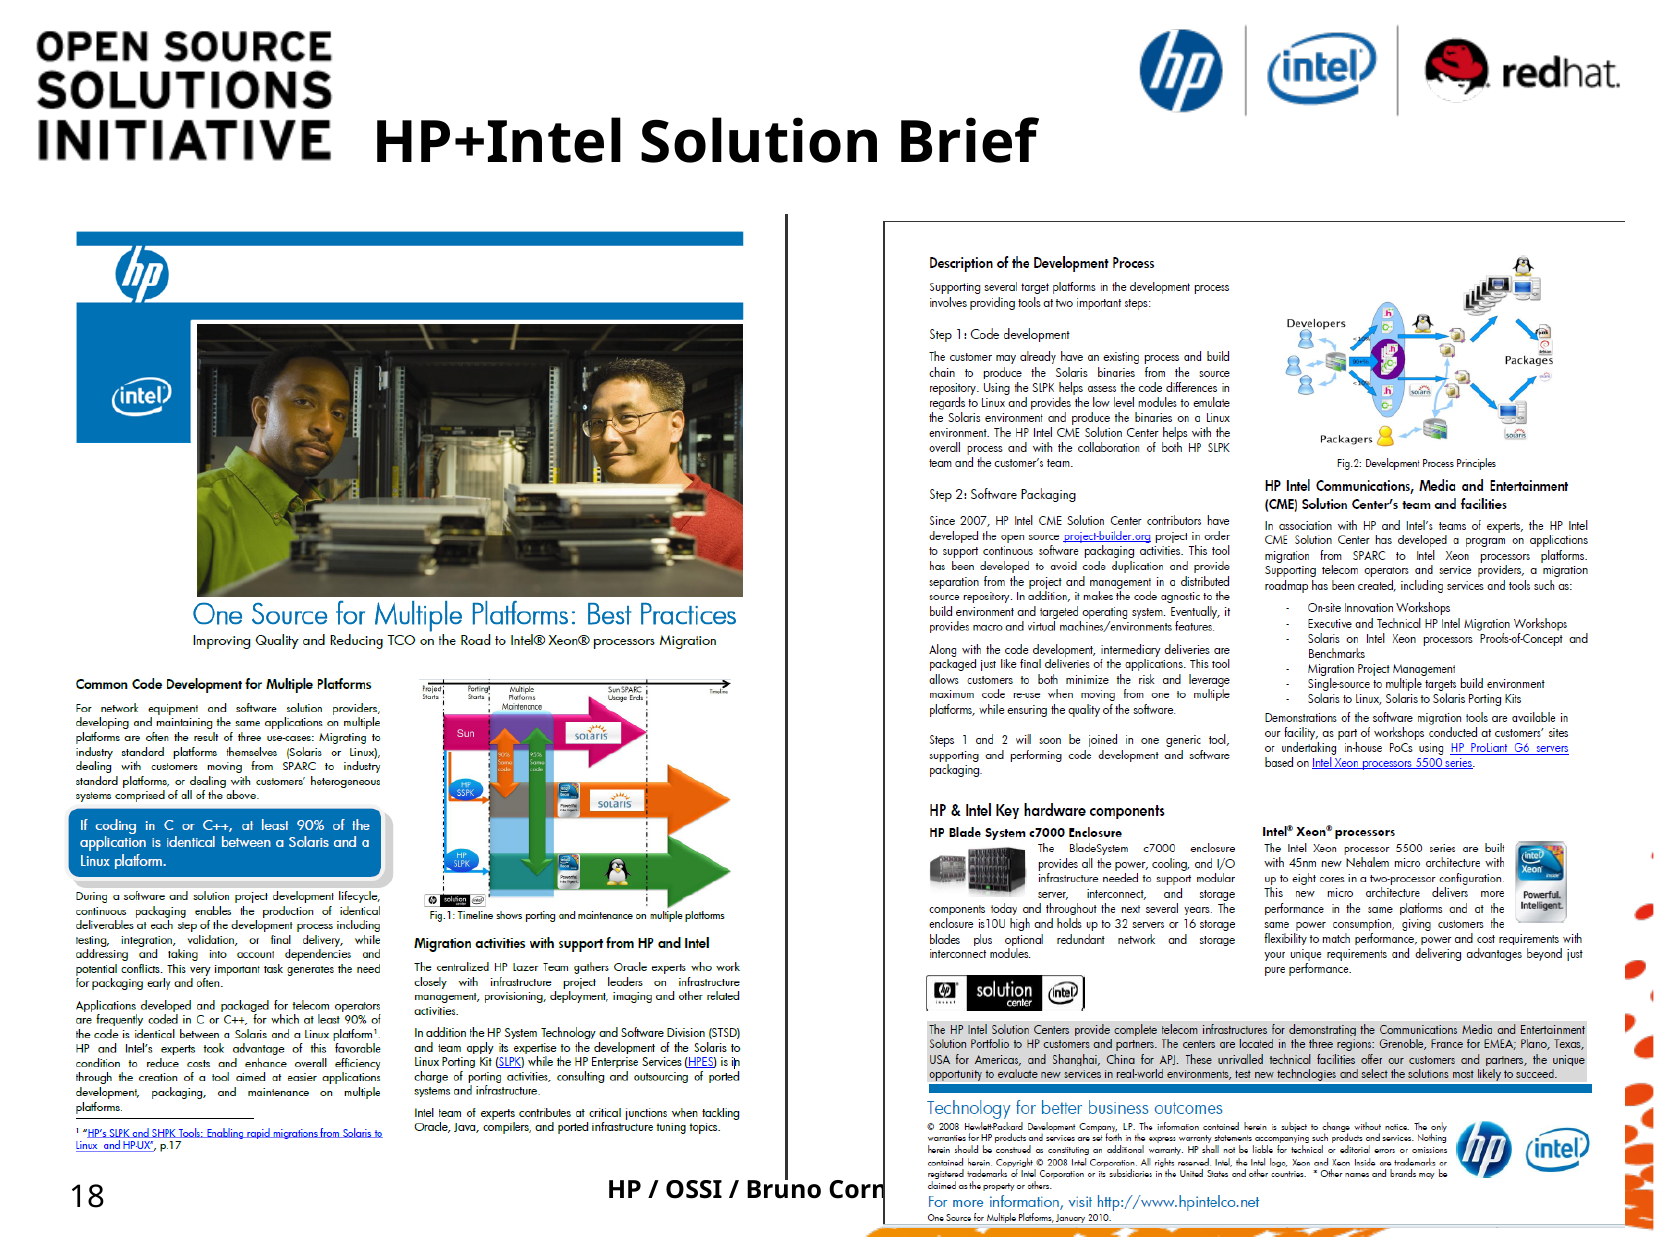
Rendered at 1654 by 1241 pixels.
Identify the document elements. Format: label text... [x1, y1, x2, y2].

title HP+Intel Solution Brief [371, 62, 1286, 224]
picture [0, 0, 1654, 1237]
